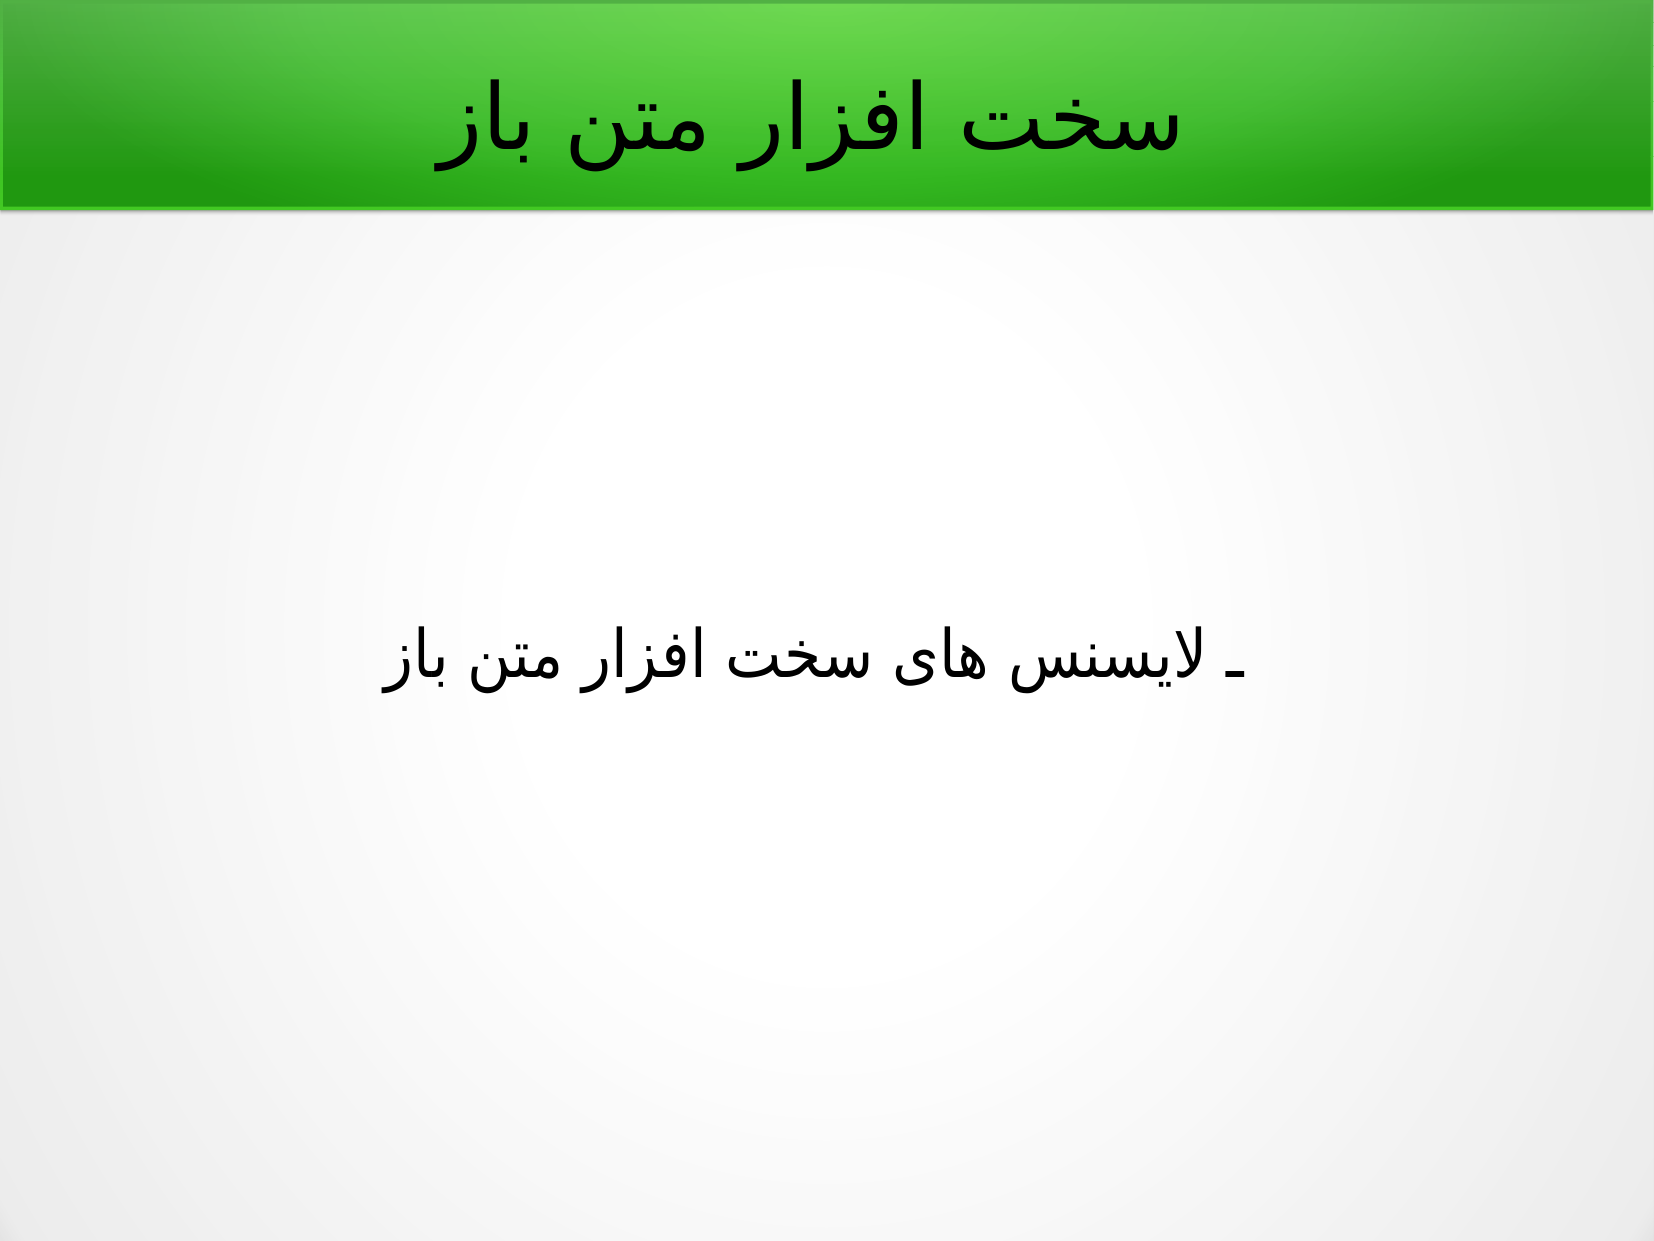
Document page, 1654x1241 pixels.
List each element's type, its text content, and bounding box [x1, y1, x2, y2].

title سخت افزار متن باز [82, 47, 1571, 189]
list ـ لایسنس های سخت افزار متن باز [0, 615, 1246, 1241]
